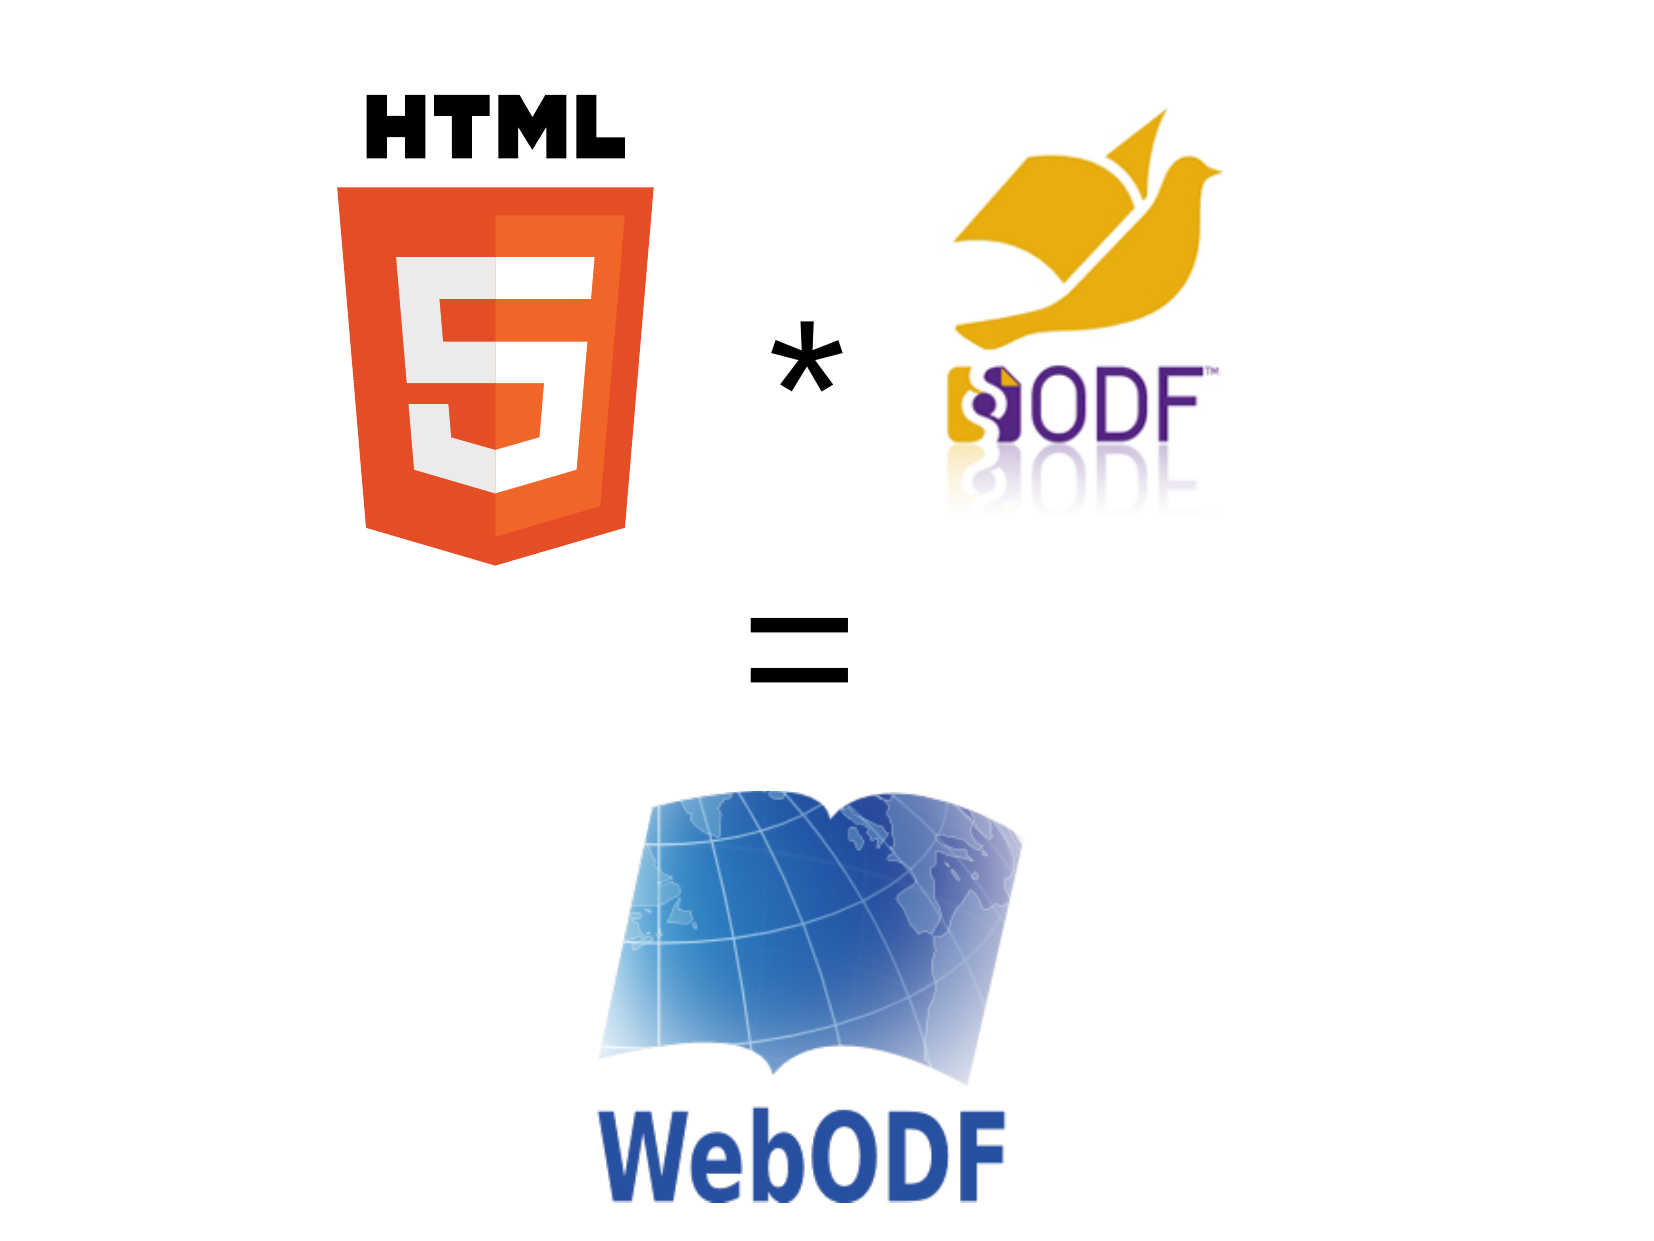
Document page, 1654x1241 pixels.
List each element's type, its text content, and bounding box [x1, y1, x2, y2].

picture [912, 105, 1251, 605]
picture [271, 94, 720, 567]
text_box * [753, 270, 861, 510]
picture [596, 791, 1028, 1203]
text_box = [726, 528, 873, 767]
